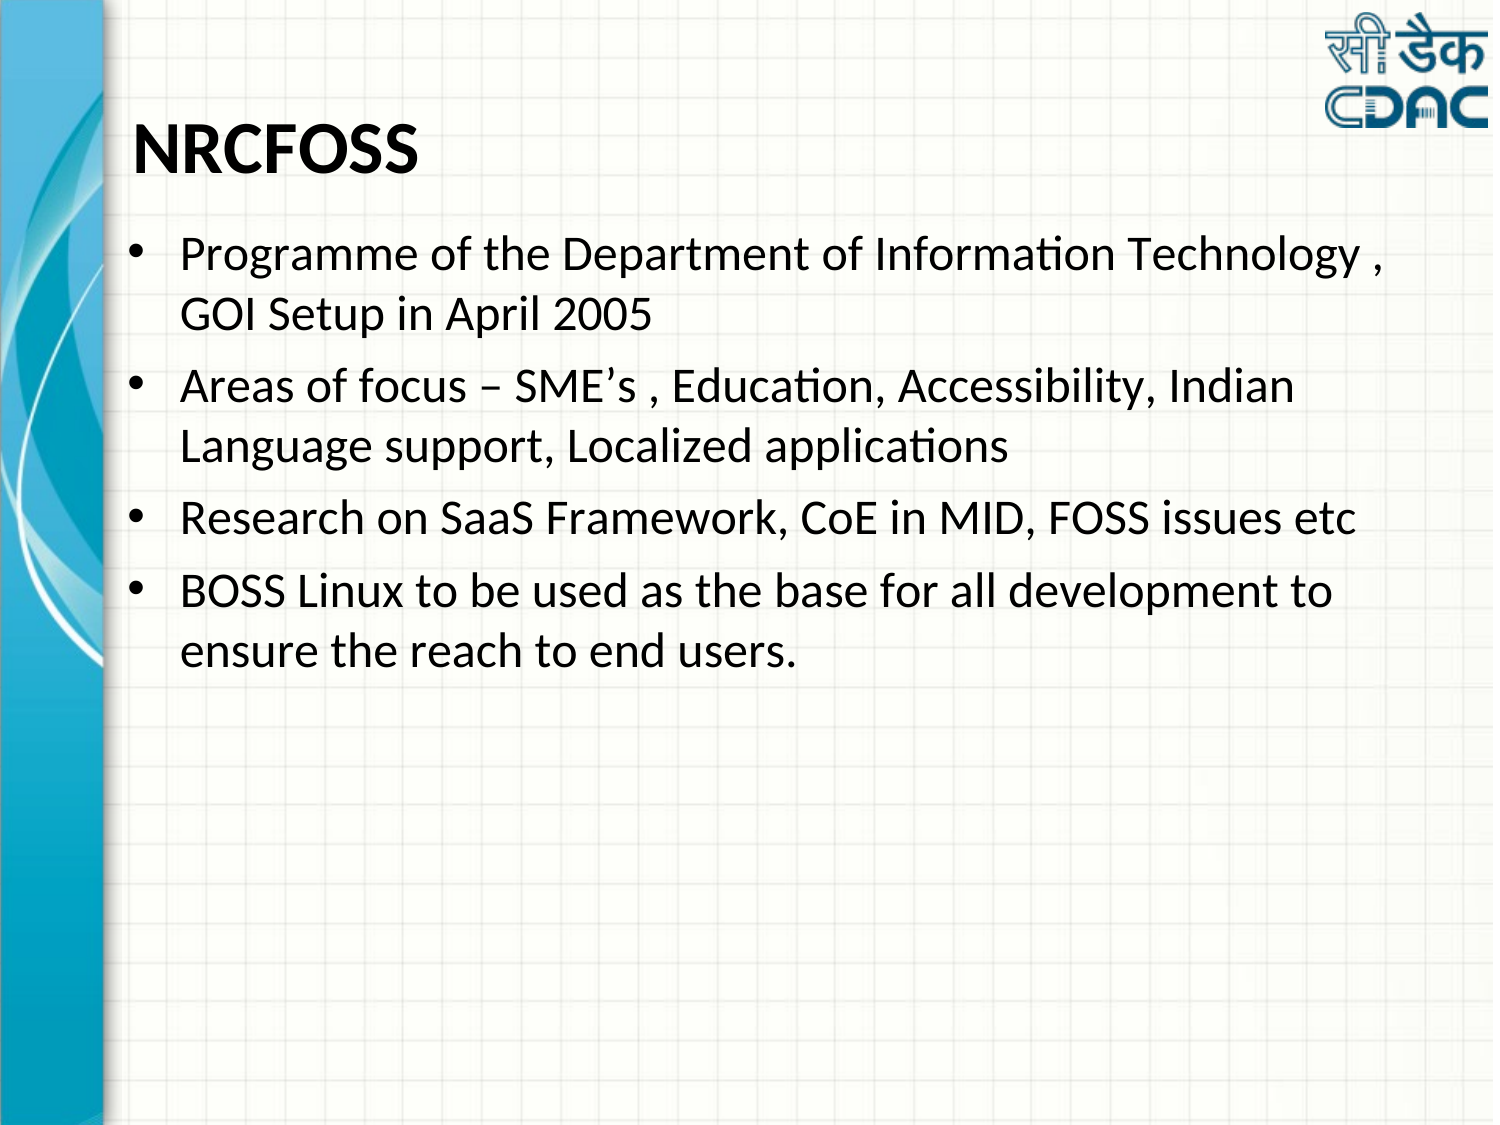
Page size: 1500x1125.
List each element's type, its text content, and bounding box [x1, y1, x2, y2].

text_box NRCFOSS [117, 49, 1468, 238]
picture [0, 0, 1493, 1125]
picture [1414, 37, 1459, 49]
text_box Programme of the Department of Information Technology , GOI Setup in April 2005 Areas of focus – SME’s , Education, Accessibility, Indian Language support, Localized applications Research on SaaS Framework, CoE in MID, FOSS issues etc BOSS Linux to be used as the base for all development to ensure the reach to end users. [112, 212, 1463, 1125]
